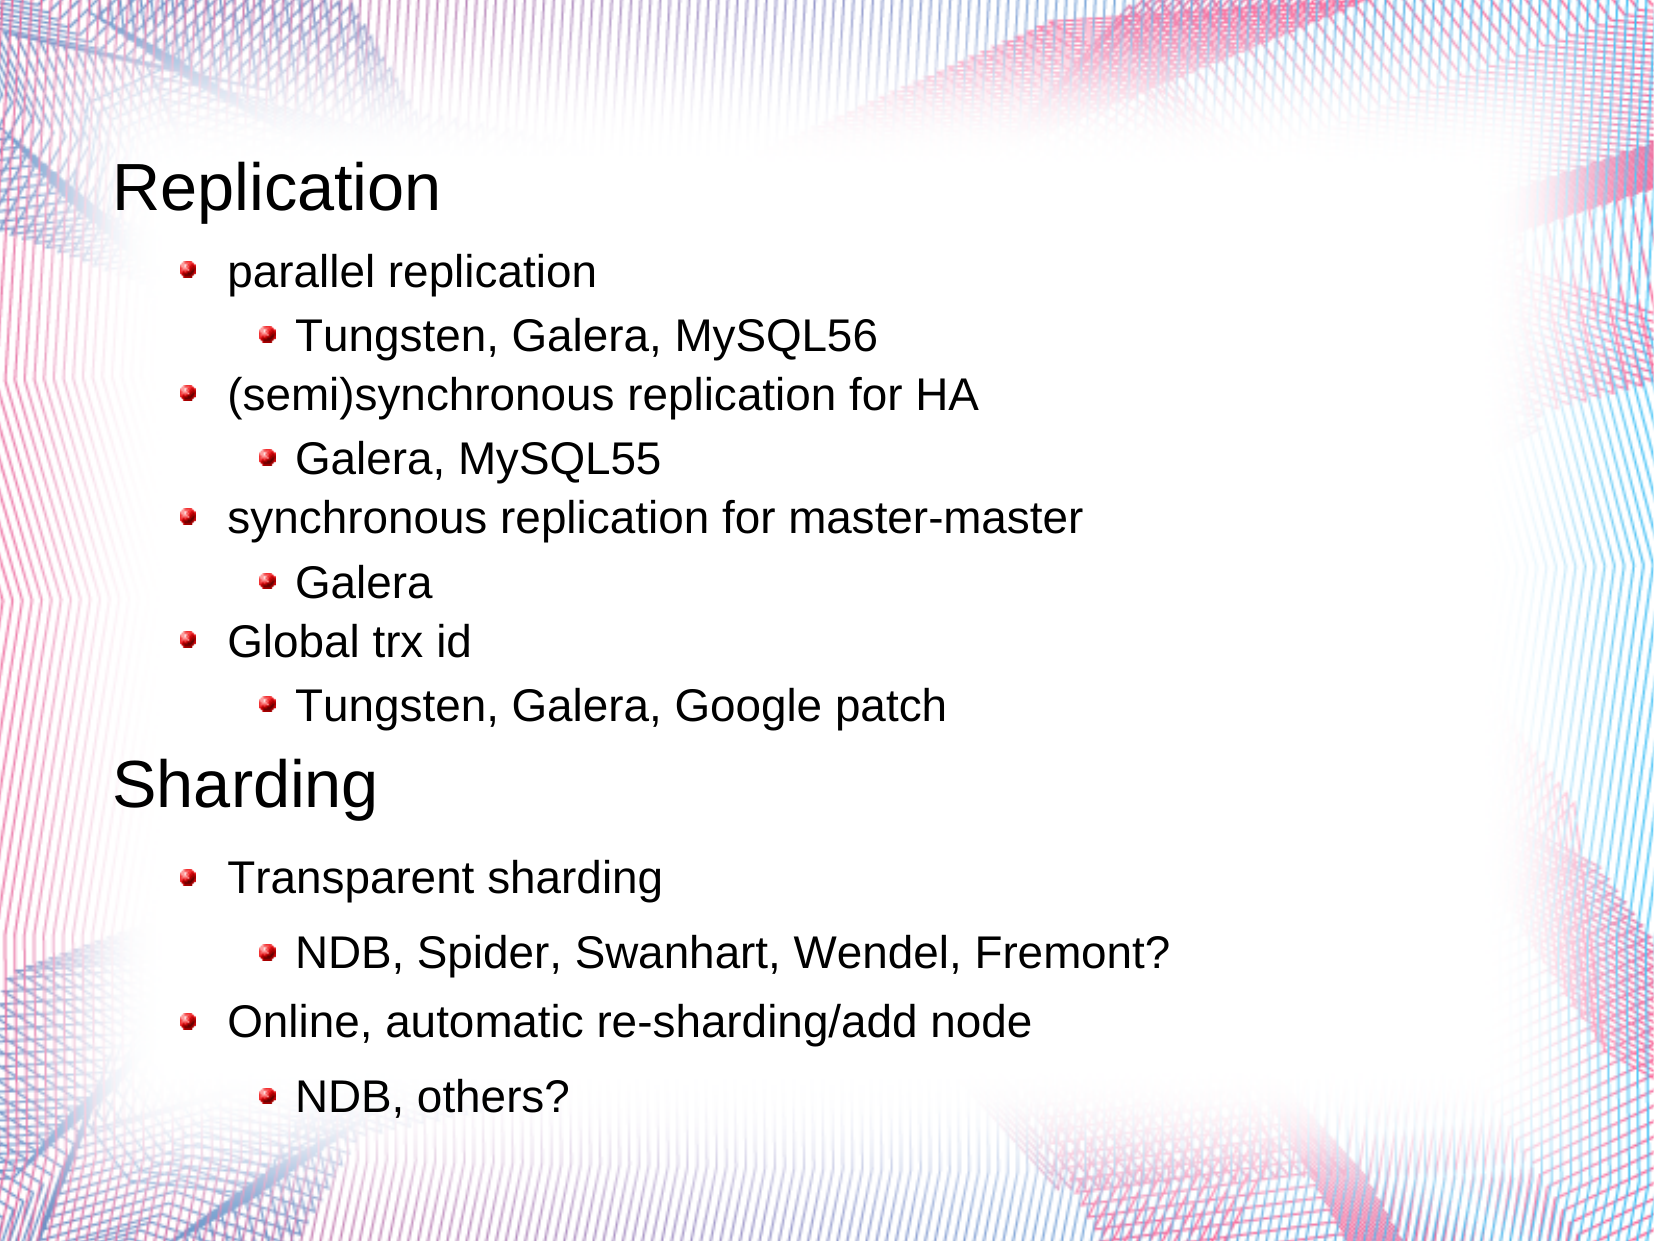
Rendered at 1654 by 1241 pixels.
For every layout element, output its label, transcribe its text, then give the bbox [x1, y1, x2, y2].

list Replication parallel replication Tungsten, Galera, MySQL56 (semi)synchronous replication for HA Galera, MySQL55 synchronous replication for master-master Galera Global trx id Tungsten, Galera, Google patch Sharding Transparent sharding NDB, Spider, Swanhart, Wendel, Fremont? Online, automatic re-sharding/add node NDB, others? [112, 150, 1571, 1215]
picture [0, 0, 1654, 1241]
